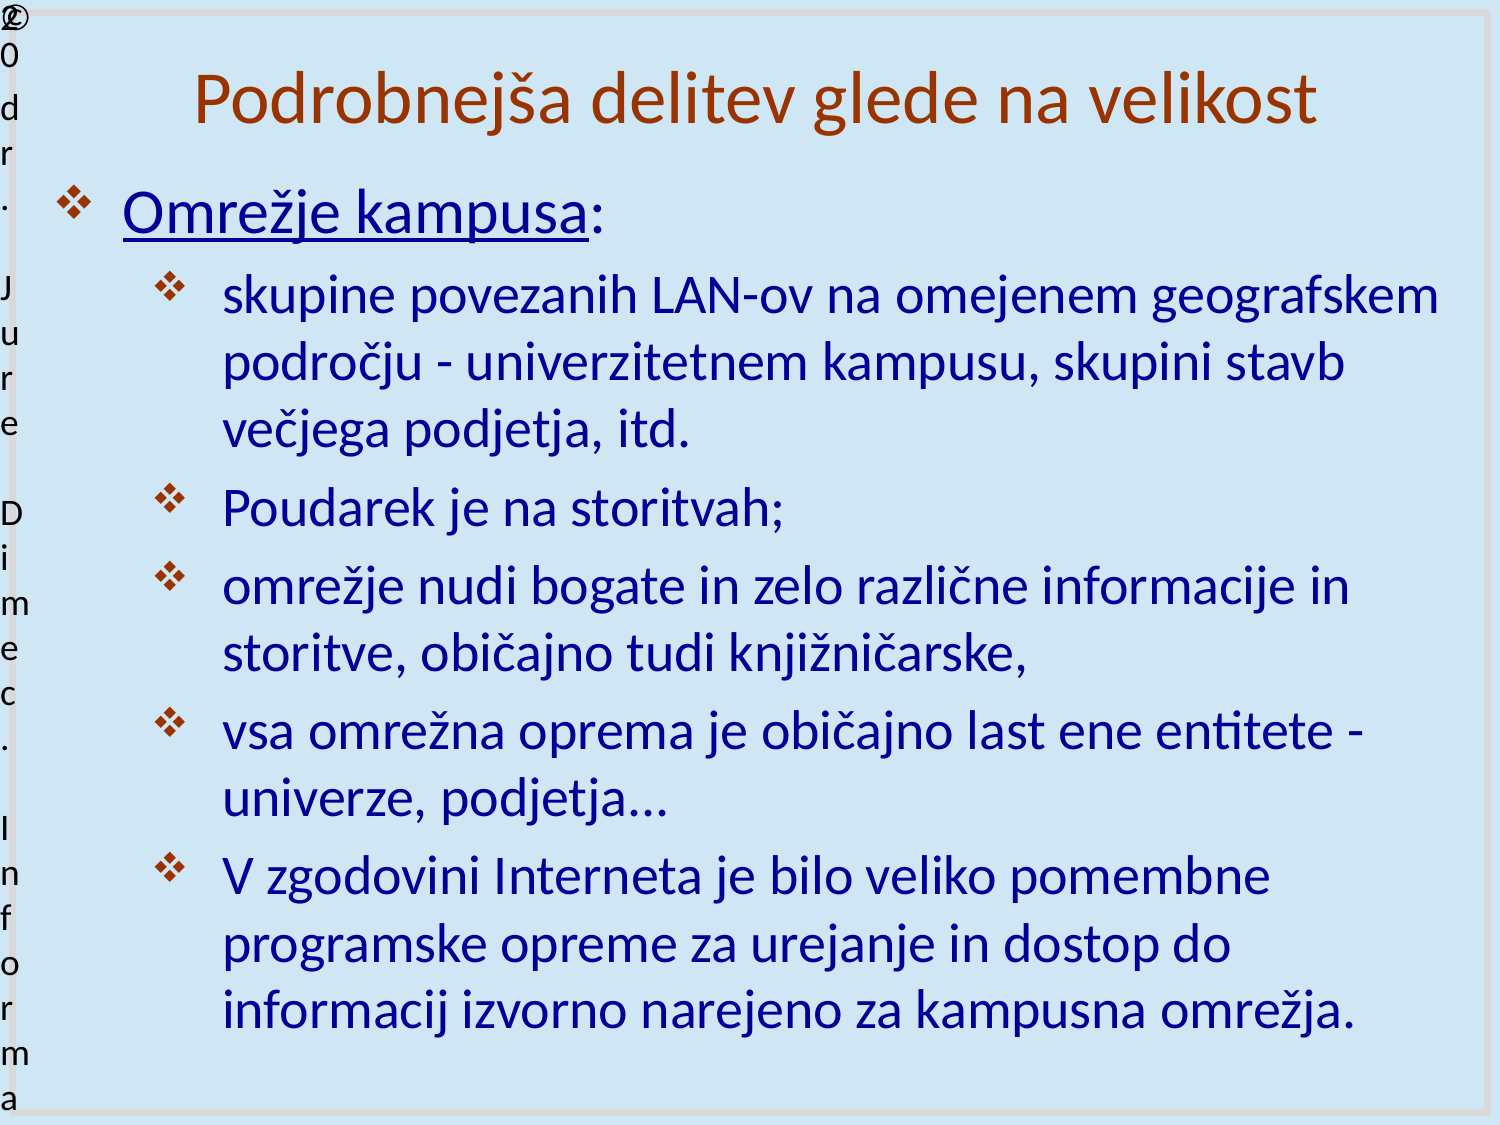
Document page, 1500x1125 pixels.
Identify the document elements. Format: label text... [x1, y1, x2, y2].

list Omrežje kampusa: skupine povezanih LAN-ov na omejenem geografskem področju - univerzitetnem kampusu, skupini stavb večjega podjetja, itd. Poudarek je na storitvah; omrežje nudi bogate in zelo različne informacije in storitve, običajno tudi knjižničarske, vsa omrežna oprema je običajno last ene entitete - univerze, podjetja... V zgodovini Interneta je bilo veliko pomembne programske opreme za urejanje in dostop do informacij izvorno narejeno za kampusna omrežja. [37, 162, 1475, 1050]
title Podrobnejša delitev glede na velikost [37, 37, 1475, 150]
